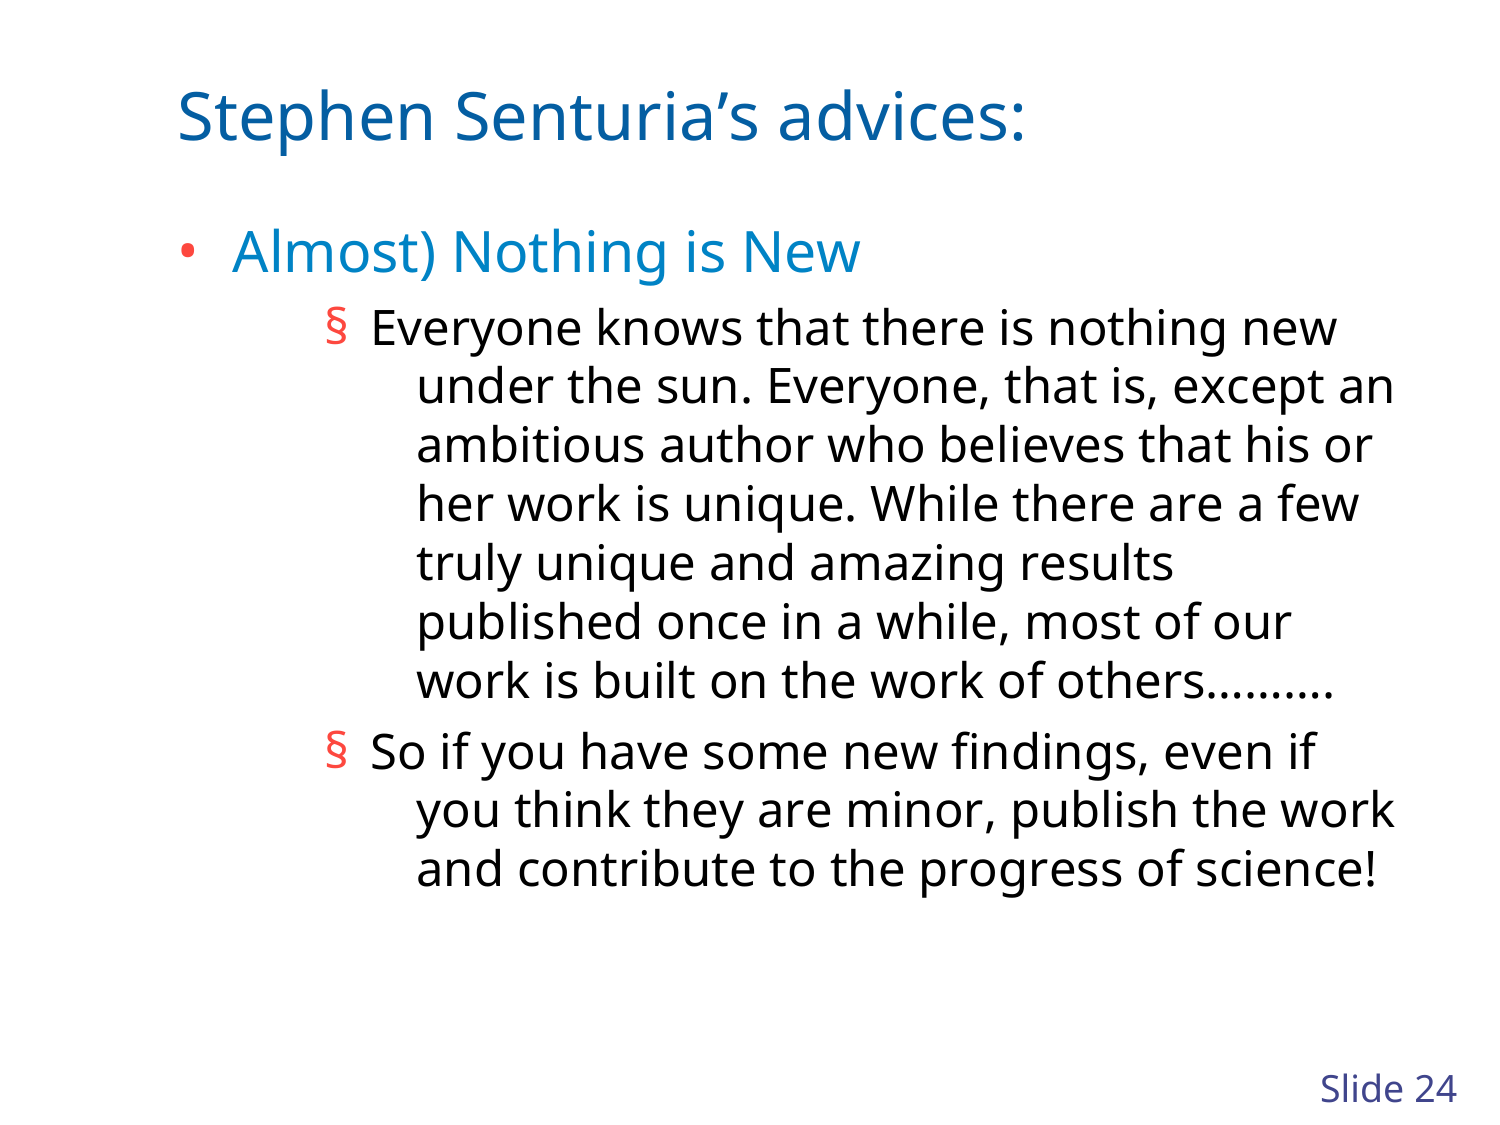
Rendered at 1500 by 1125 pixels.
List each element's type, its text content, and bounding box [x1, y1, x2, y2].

title Stephen Senturia’s advices: [162, 50, 1413, 161]
list Almost) Nothing is New Everyone knows that there is nothing new under the sun. Everyone, that is, except an ambitious author who believes that his or her work is unique. While there are a few truly unique and amazing results published once in a while, most of our work is built on the work of others………. So if you have some new findings, even if you think they are minor, publish the work and contribute to the progress of science! [162, 208, 1417, 923]
